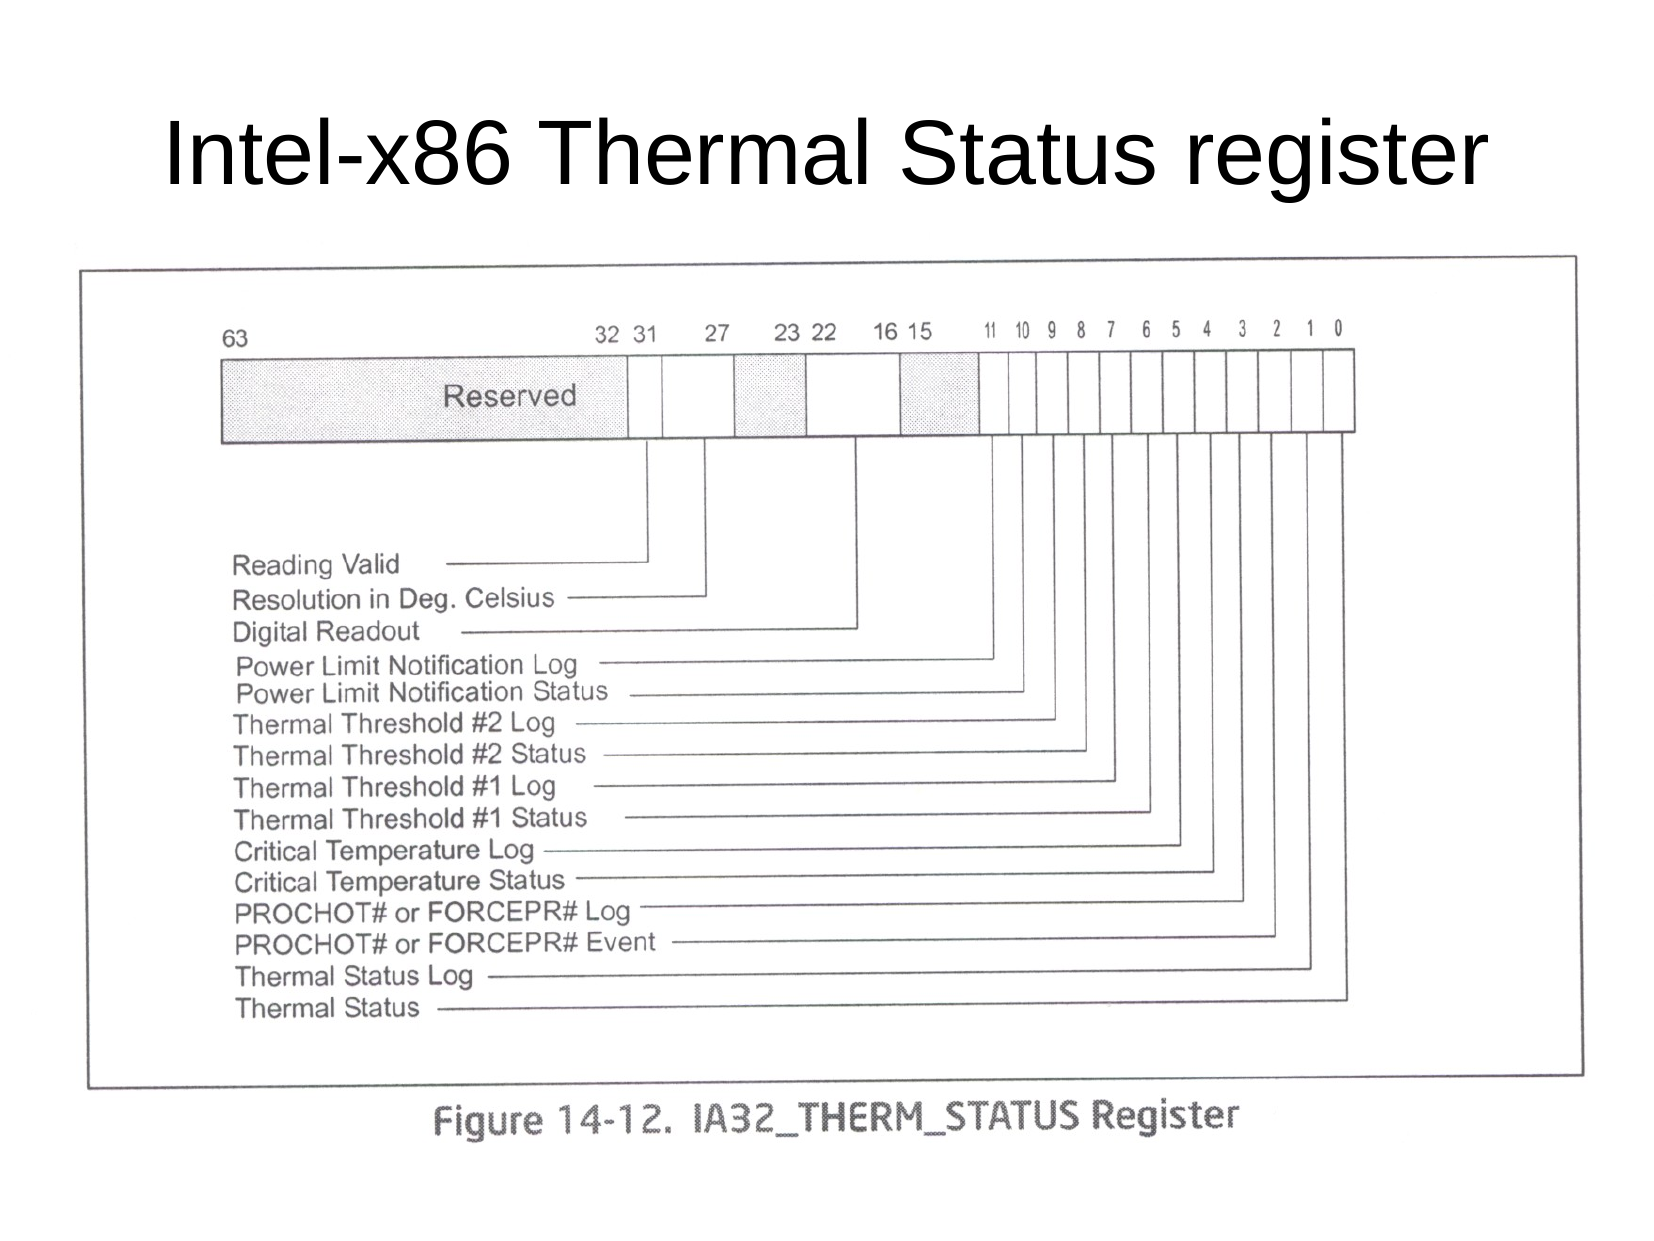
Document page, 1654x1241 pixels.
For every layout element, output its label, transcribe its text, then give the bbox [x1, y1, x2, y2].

title Intel-x86 Thermal Status register [82, 49, 1571, 224]
picture [0, 224, 1654, 1174]
